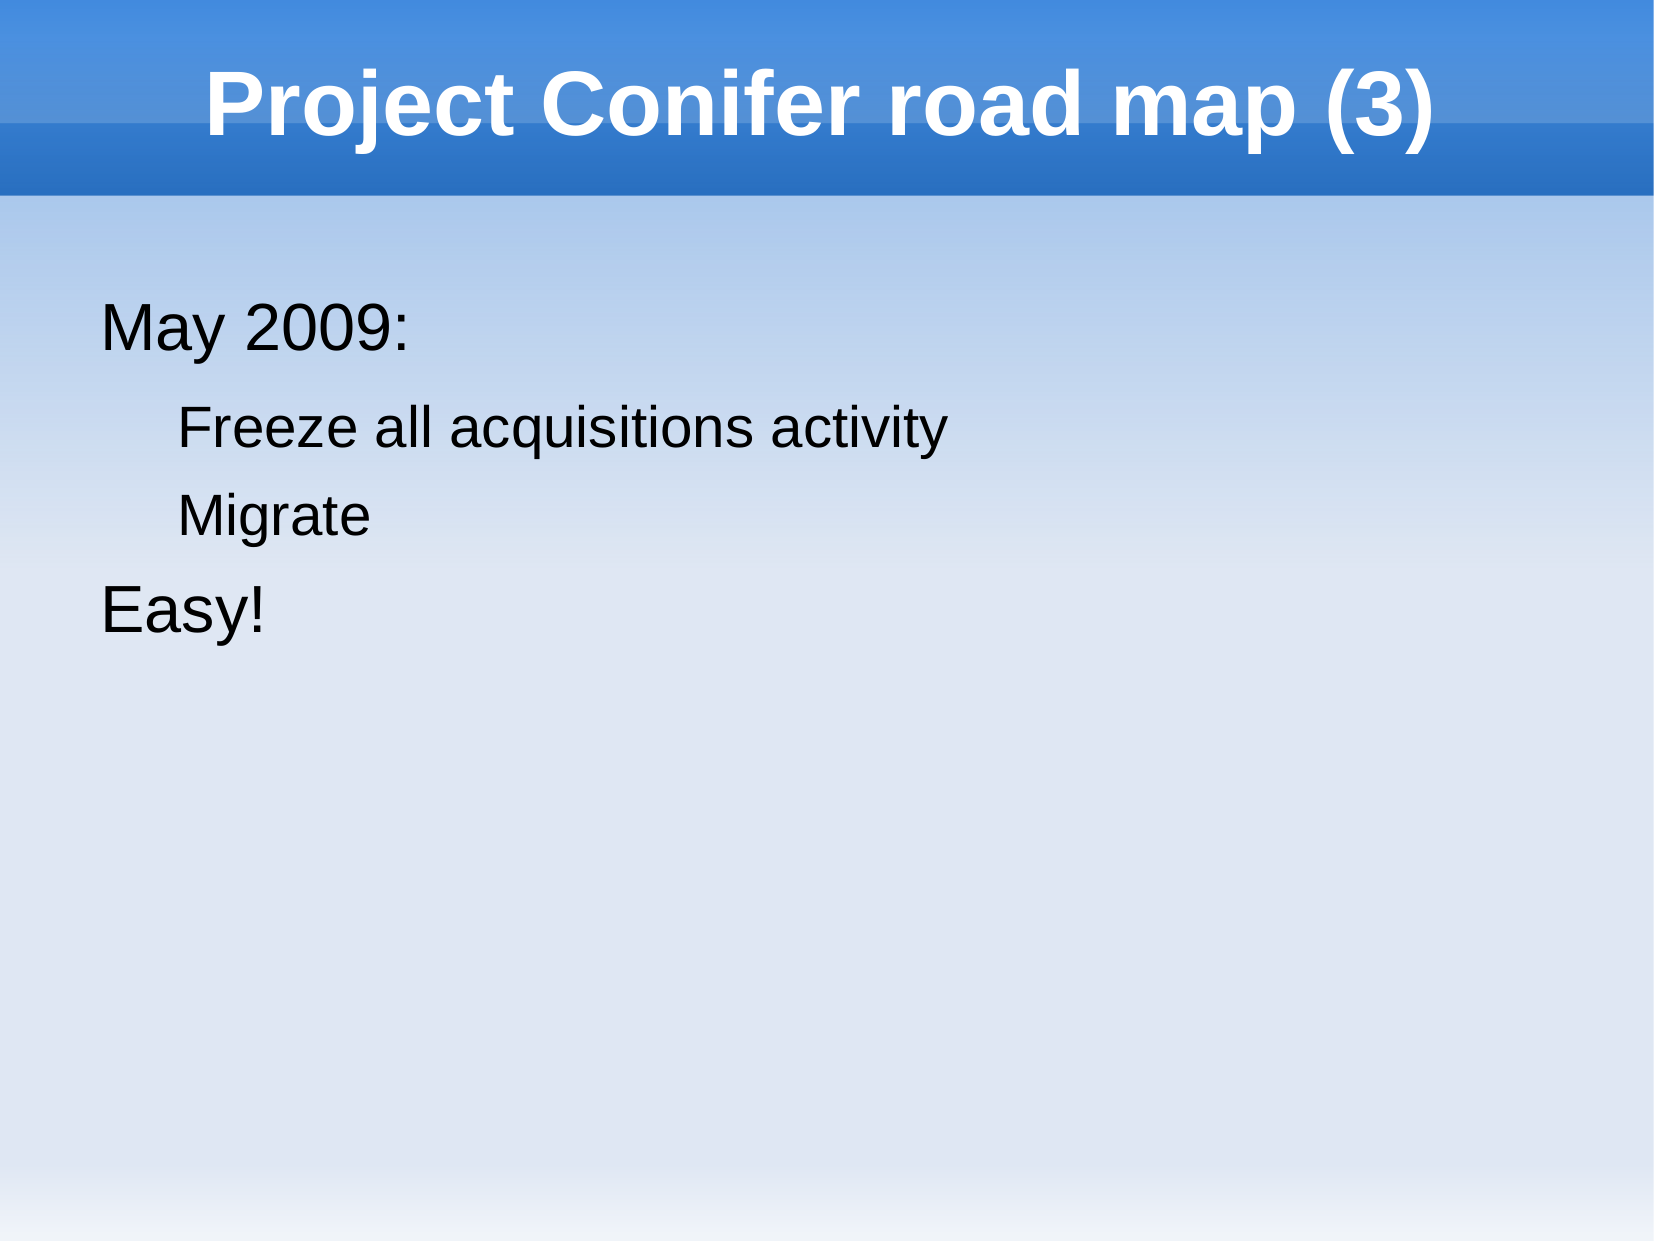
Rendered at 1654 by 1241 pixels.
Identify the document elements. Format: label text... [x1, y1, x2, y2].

title Project Conifer road map (3) [76, 0, 1565, 208]
picture [0, 0, 1654, 1241]
list May 2009: Freeze all acquisitions activity Migrate Easy! [82, 290, 1571, 1109]
